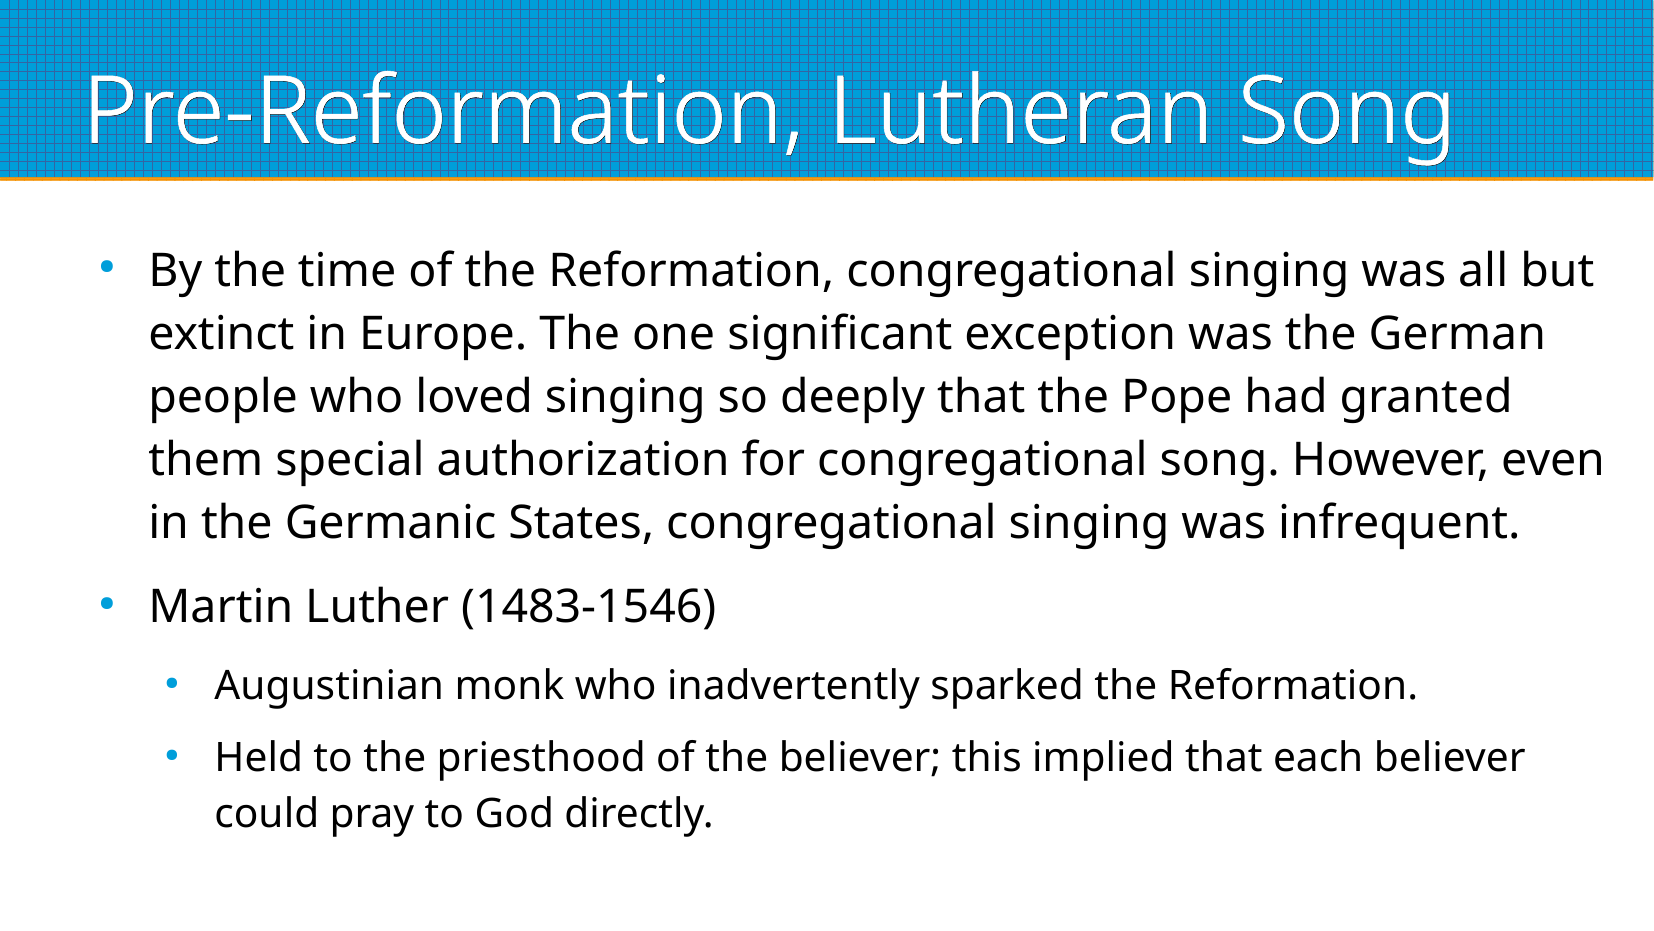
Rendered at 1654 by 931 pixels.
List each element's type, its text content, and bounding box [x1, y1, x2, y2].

title Pre-Reformation, Lutheran Song [82, 14, 1571, 171]
list By the time of the Reformation, congregational singing was all but extinct in Europe. The one significant exception was the German people who loved singing so deeply that the Pope had granted them special authorization for congregational song. However, even in the Germanic States, congregational singing was infrequent. Martin Luther (1483-1546) Augustinian monk who inadvertently sparked the Reformation. Held to the priesthood of the believer; this implied that each believer could pray to God directly. [82, 236, 1613, 863]
